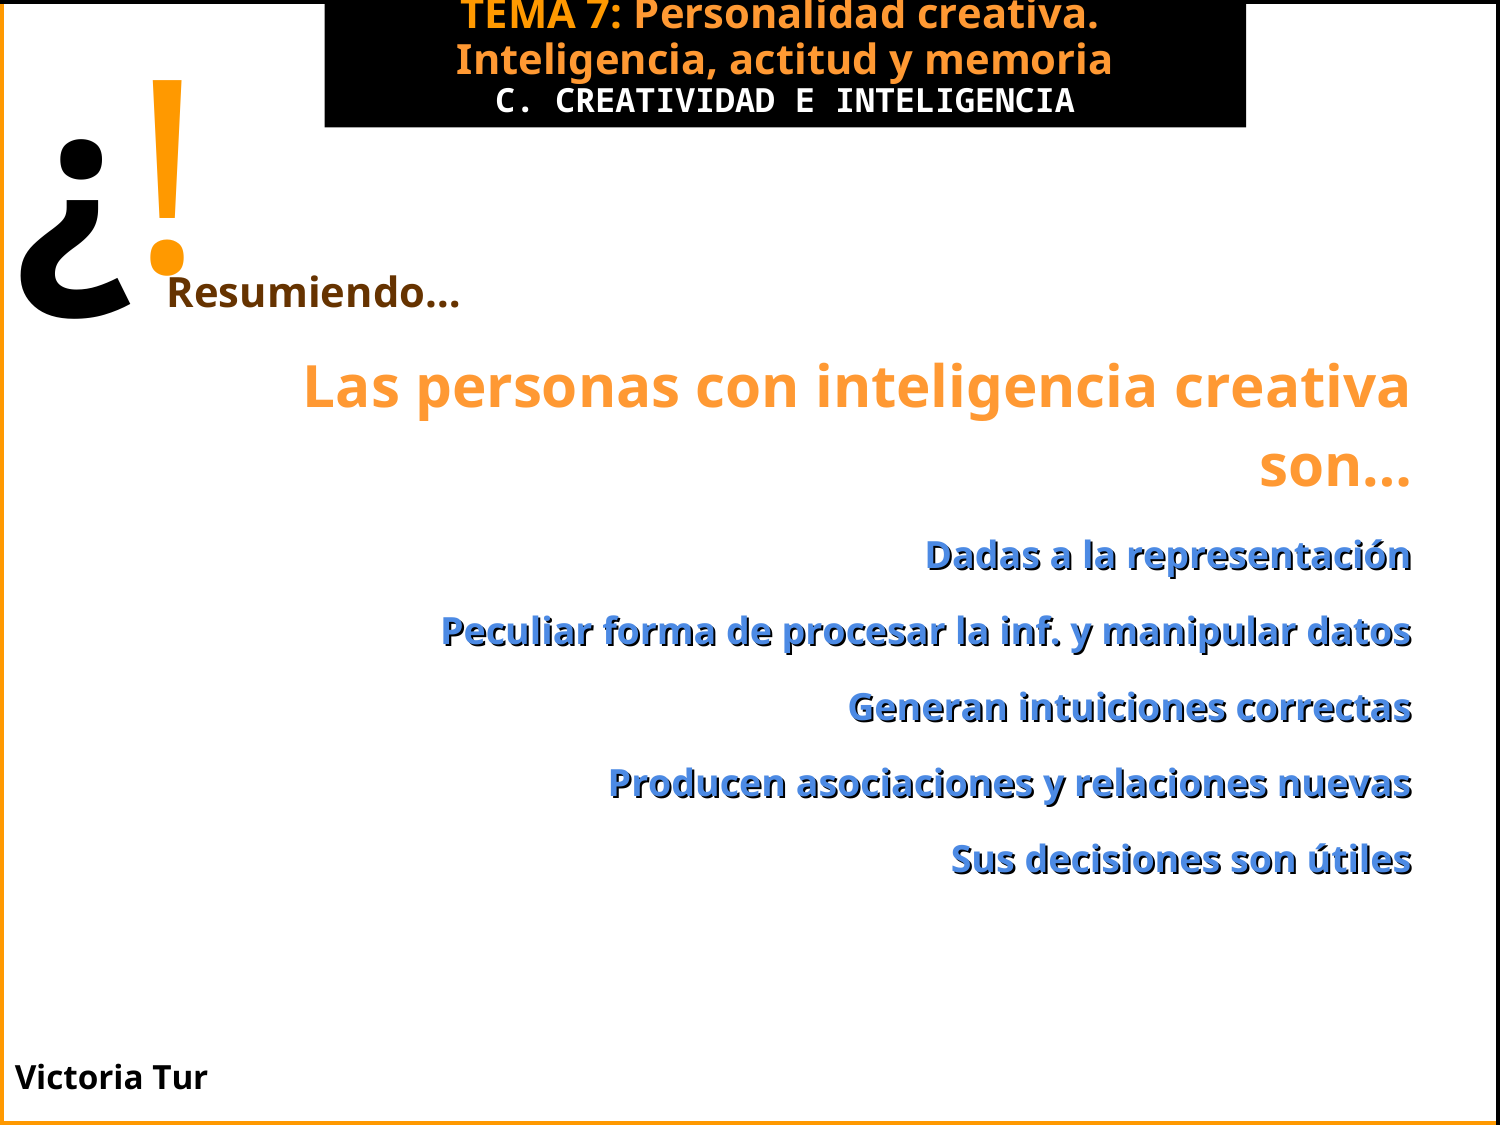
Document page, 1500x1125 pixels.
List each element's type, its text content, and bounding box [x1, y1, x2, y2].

list Resumiendo… Las personas con inteligencia creativa son… Dadas a la representación Peculiar forma de procesar la inf. y manipular datos Generan intuiciones correctas Producen asociaciones y relaciones nuevas Sus decisiones son útiles [76, 255, 1427, 998]
